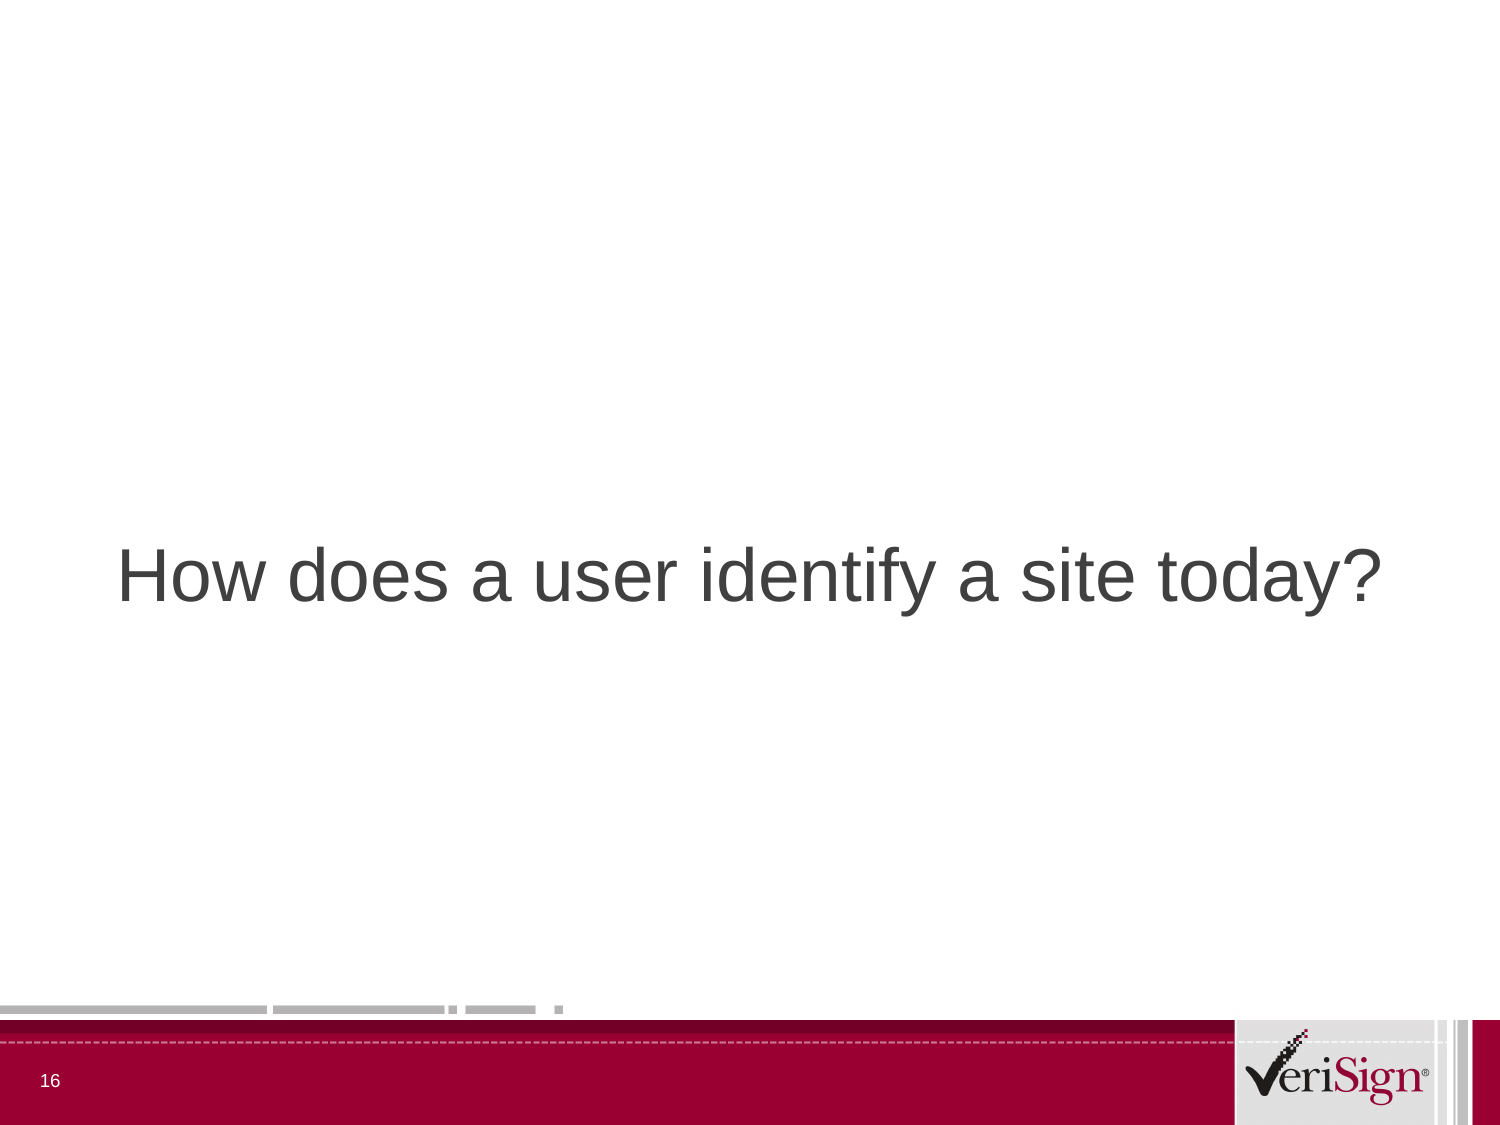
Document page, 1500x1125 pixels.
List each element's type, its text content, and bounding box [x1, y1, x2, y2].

title How does a user identify a site today? [75, 387, 1426, 763]
